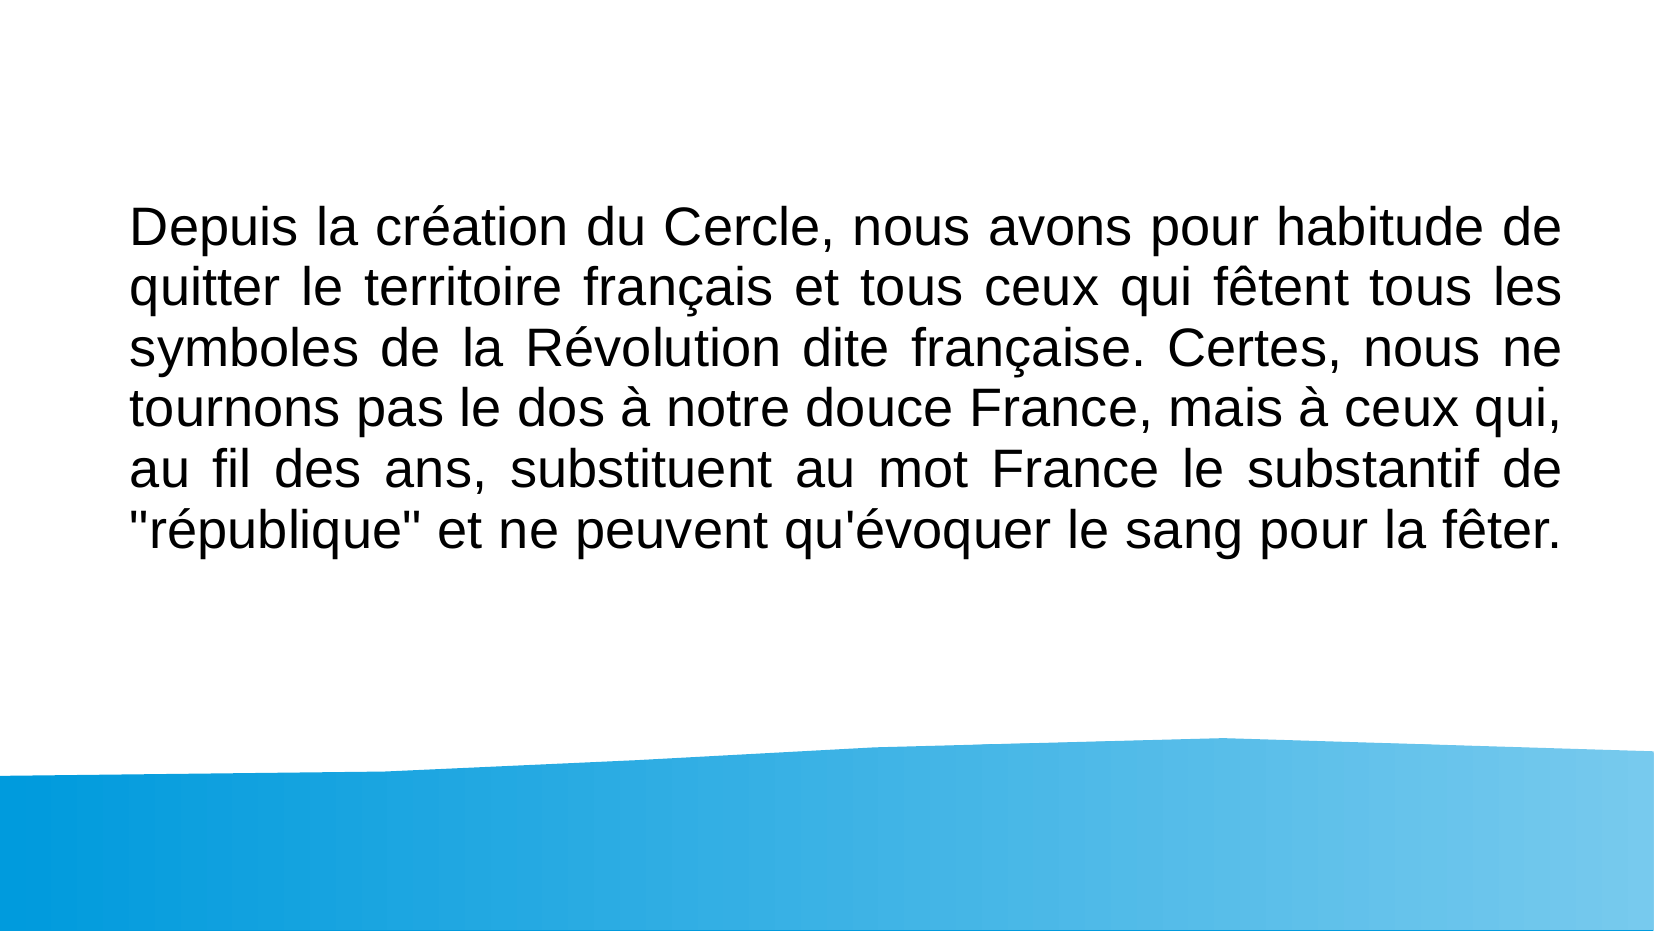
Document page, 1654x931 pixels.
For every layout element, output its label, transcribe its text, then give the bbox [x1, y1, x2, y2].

title Depuis la création du Cercle, nous avons pour habitude de quitter le territoire français et tous ceux qui fêtent tous les symboles de la Révolution dite française. Certes, nous ne tournons pas le dos à notre douce France, mais à ceux qui, au fil des ans, substituent au mot France le substantif de "république" et ne peuvent qu'évoquer le sang pour la fêter. [59, 135, 1565, 621]
